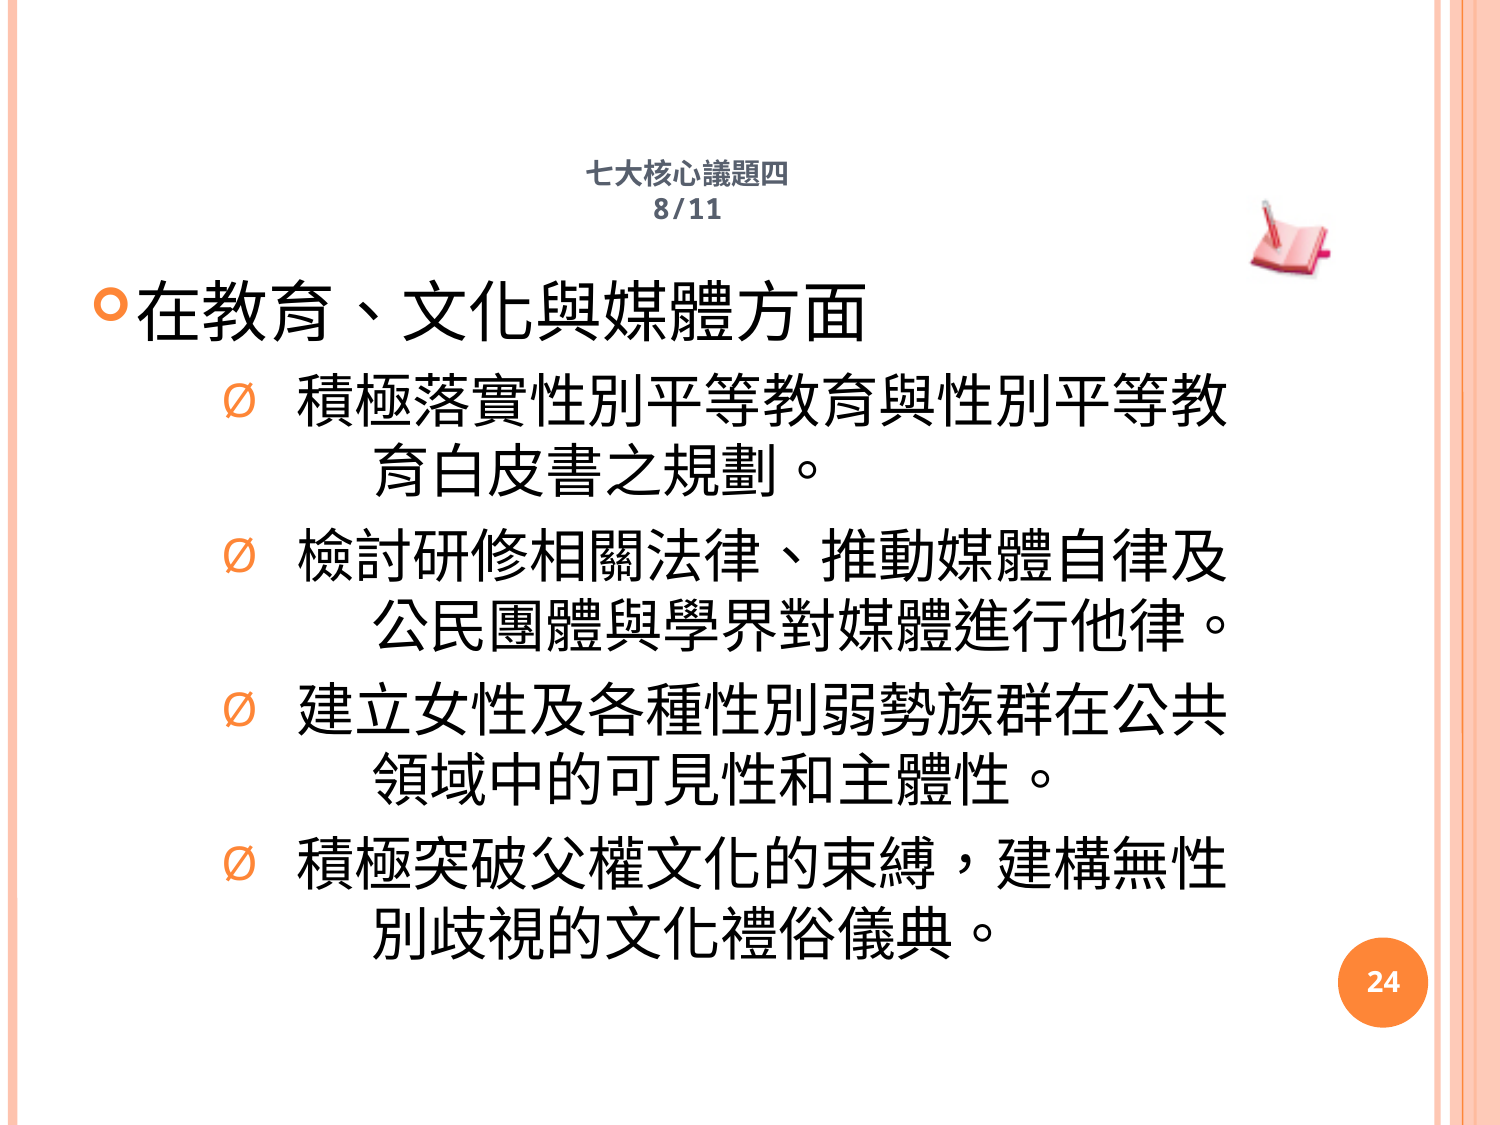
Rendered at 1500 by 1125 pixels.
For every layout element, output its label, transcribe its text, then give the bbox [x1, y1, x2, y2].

list 在教育、文化與媒體方面 積極落實性別平等教育與性別平等教育白皮書之規劃。 檢討研修相關法律、推動媒體自律及公民團體與學界對媒體進行他律。 建立女性及各種性別弱勢族群在公共領域中的可見性和主體性。 積極突破父權文化的束縛，建構無性別歧視的文化禮俗儀典。 [75, 262, 1300, 1062]
text_box [1333, 940, 1434, 1027]
picture [1239, 172, 1358, 303]
title 七大核心議題四 8/11 [75, 45, 1300, 233]
